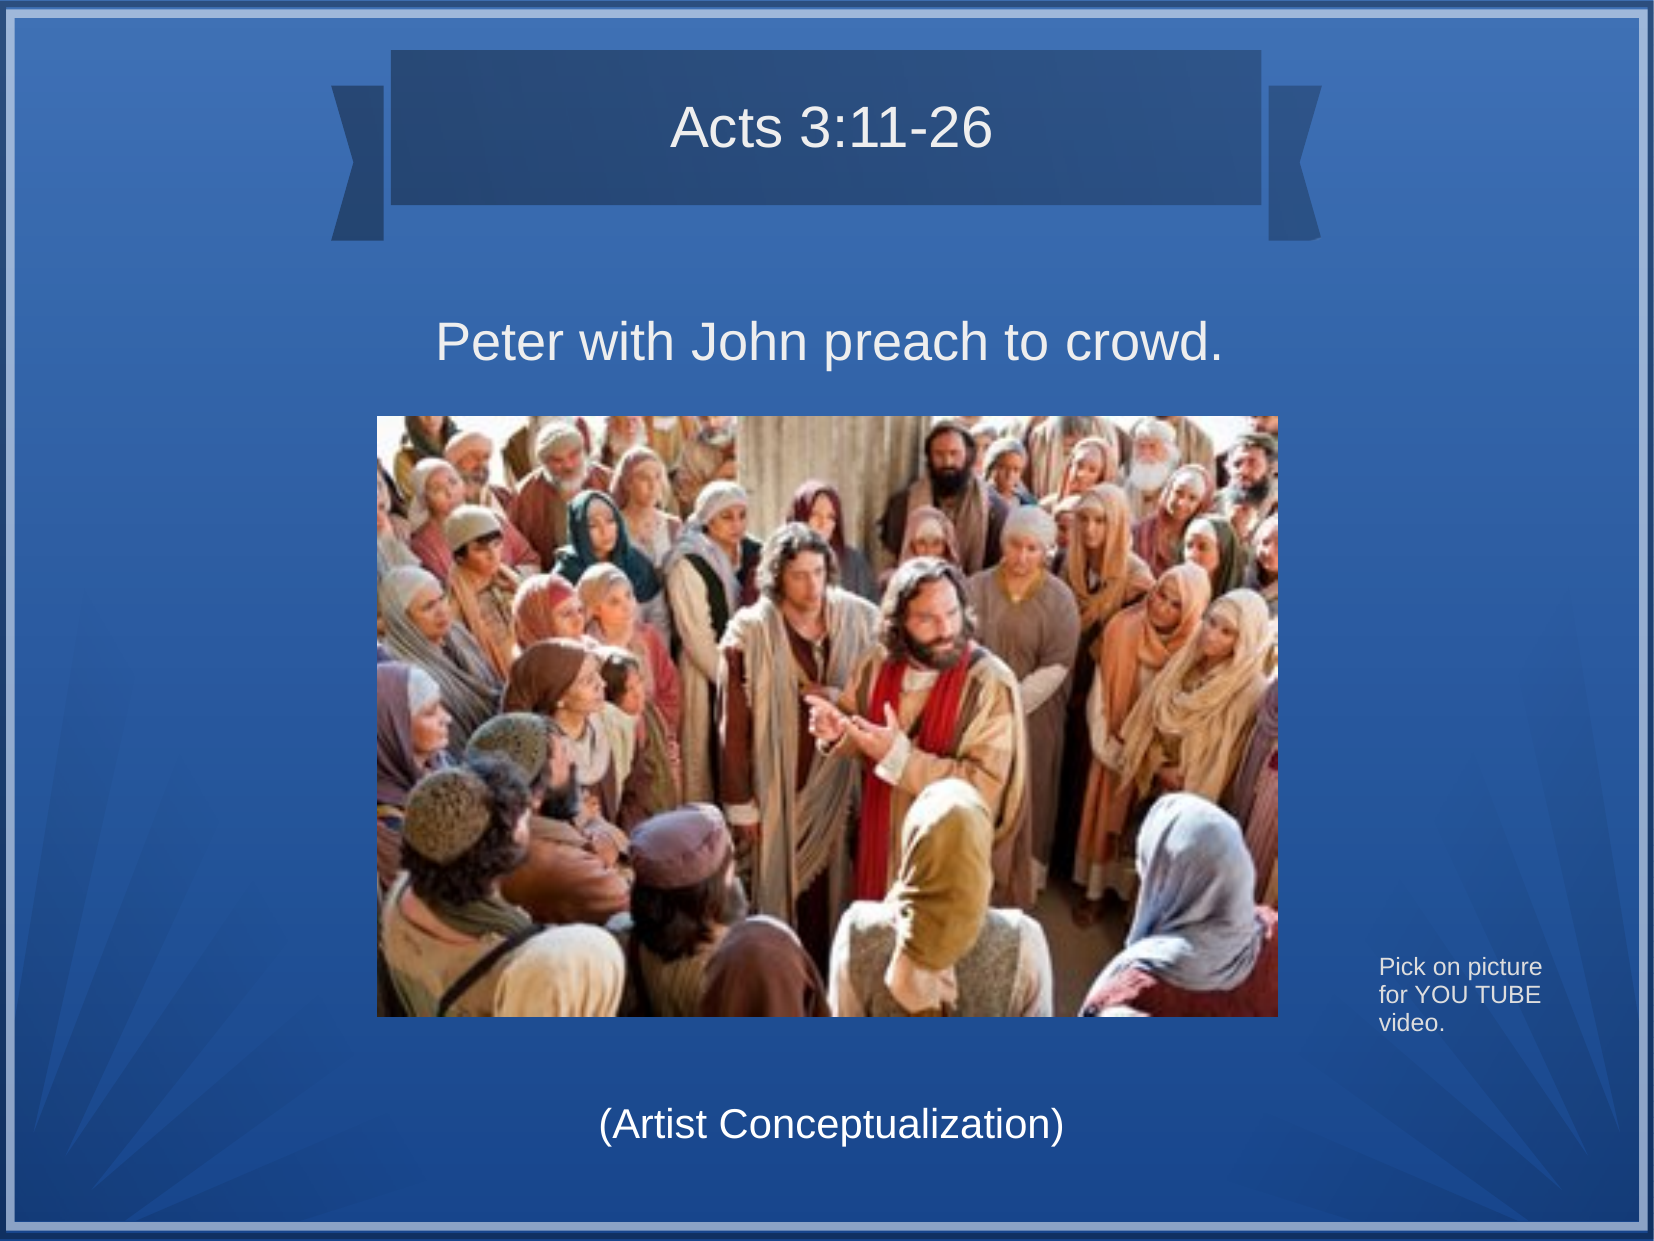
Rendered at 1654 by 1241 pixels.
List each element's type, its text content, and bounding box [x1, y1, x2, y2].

text_box (Artist Conceptualization) [583, 1093, 1081, 1156]
text_box Pick on picture for YOU TUBE video. [1364, 945, 1560, 1045]
picture [377, 416, 1278, 1018]
text_box Acts 3:11-26 [576, 73, 1087, 182]
text_box Peter with John preach to crowd. [122, 285, 1560, 1191]
